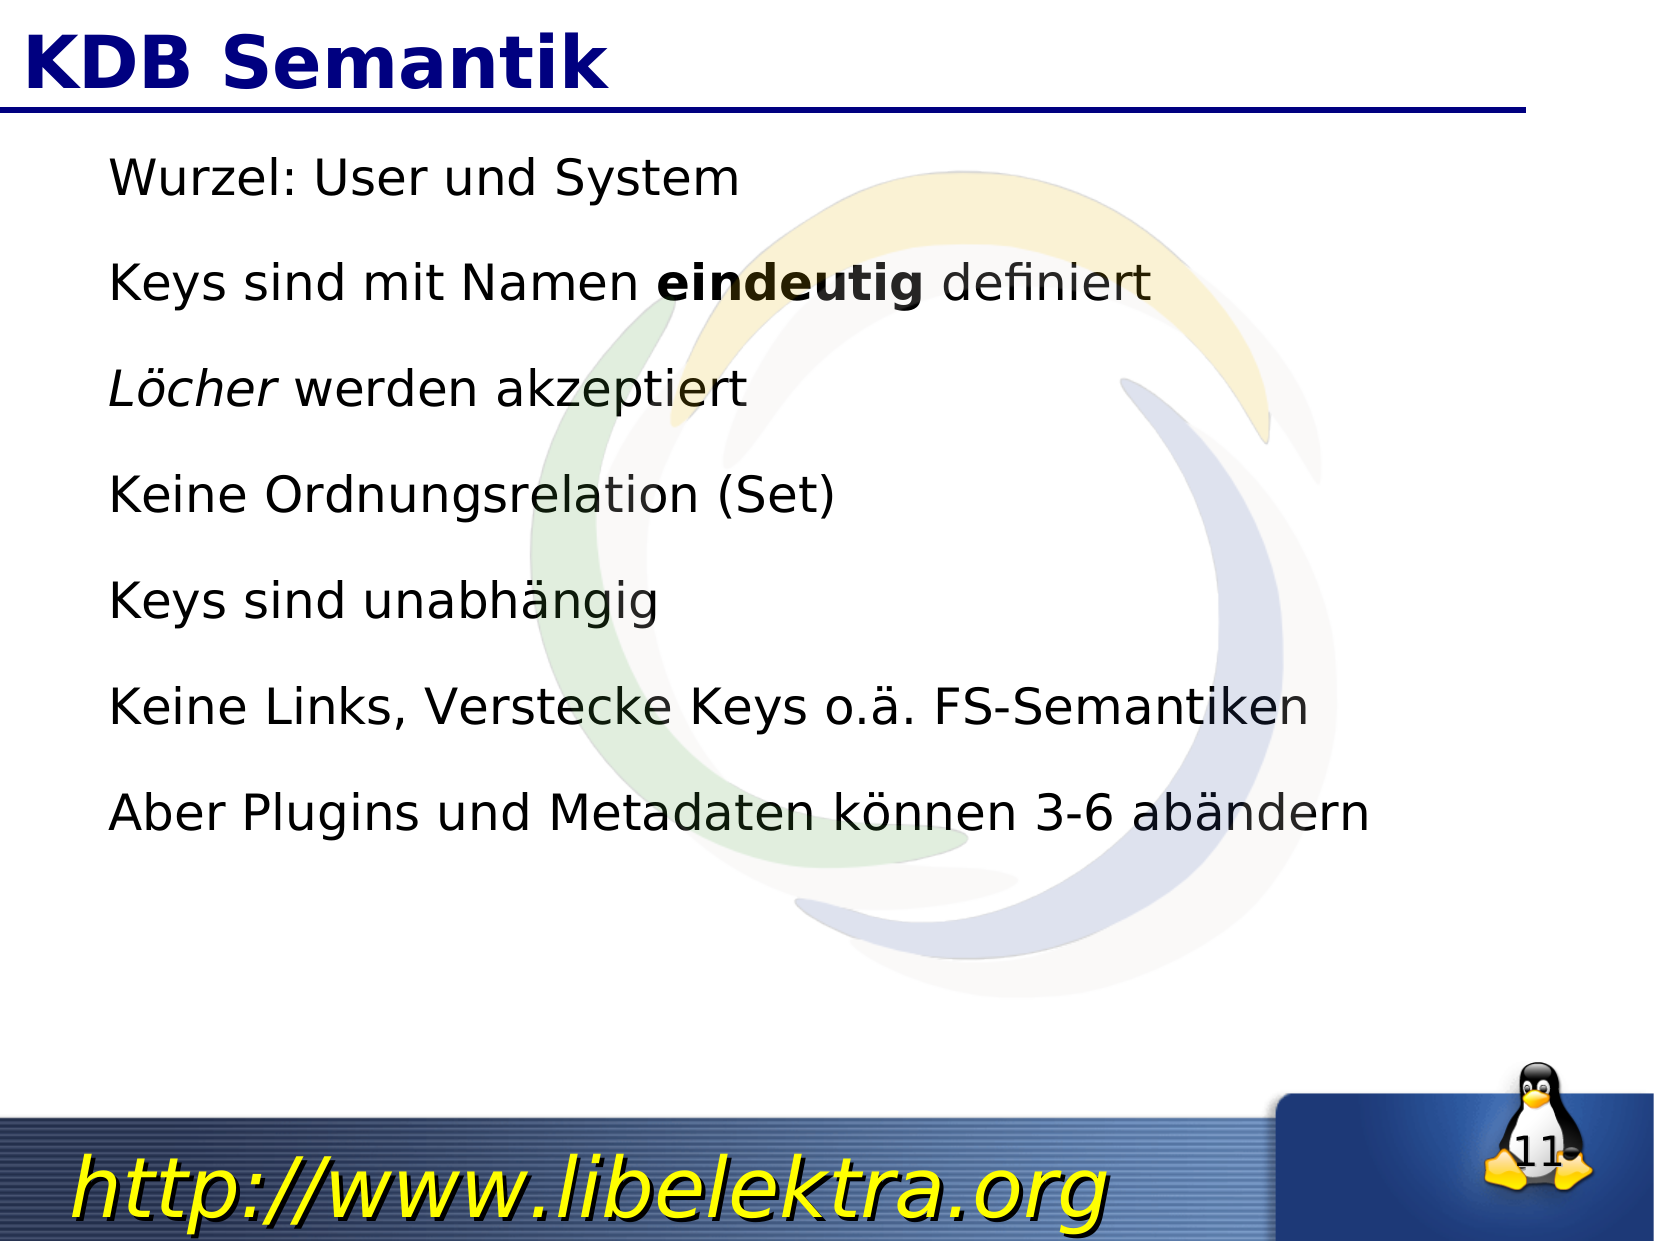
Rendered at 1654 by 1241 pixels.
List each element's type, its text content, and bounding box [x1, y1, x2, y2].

text_box KDB Semantik [22, 14, 621, 111]
text_box <Nummer> [1312, 1122, 1566, 1178]
list Wurzel: User und System Keys sind mit Namen eindeutig definiert Löcher werden akzeptiert Keine Ordnungsrelation (Set) Keys sind unabhängig Keine Links, Verstecke Keys o.ä. FS-Semantiken Aber Plugins und Metadaten können 3-6 abändern [58, 136, 1541, 1104]
picture [0, 1061, 1654, 1241]
picture [481, 138, 1374, 1013]
